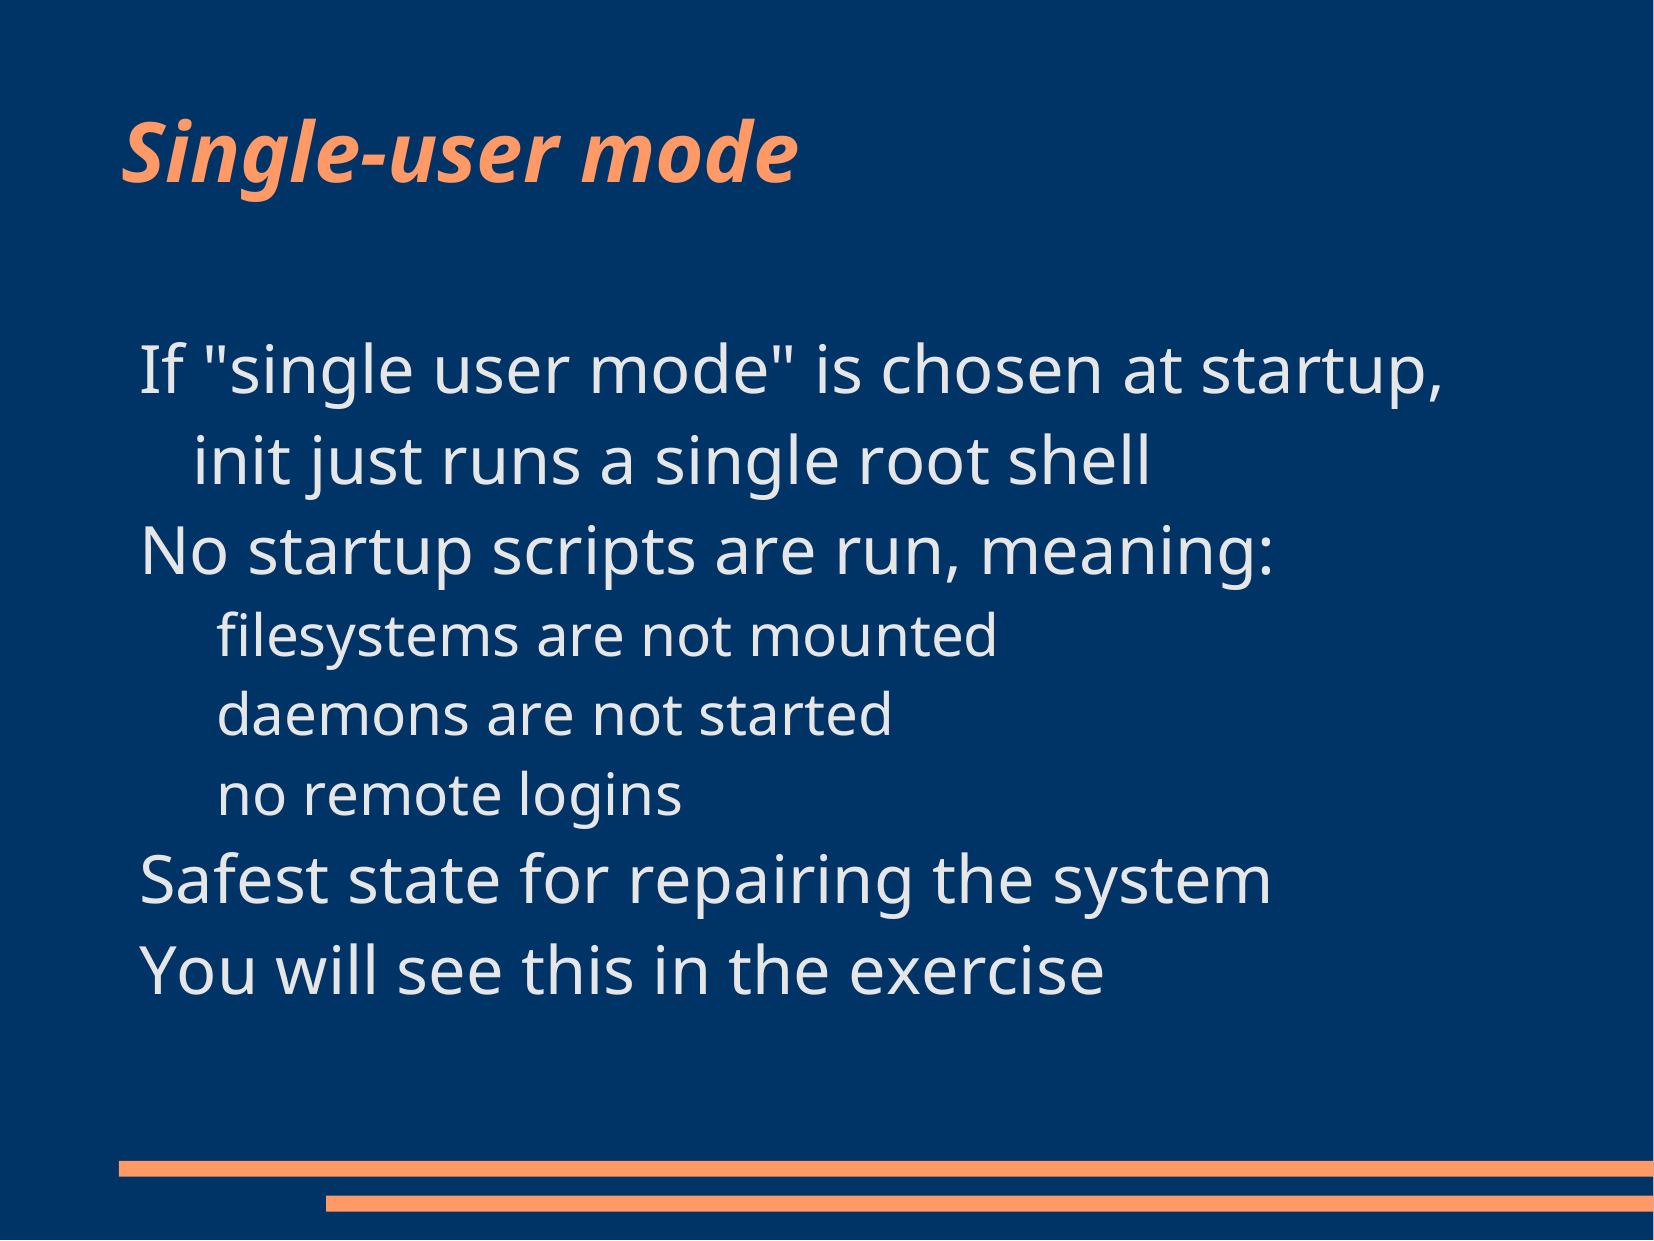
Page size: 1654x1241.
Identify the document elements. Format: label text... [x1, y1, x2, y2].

title Single-user mode [121, 46, 1534, 254]
list If "single user mode" is chosen at startup, init just runs a single root shell No startup scripts are run, meaning: filesystems are not mounted daemons are not started no remote logins Safest state for repairing the system You will see this in the exercise [121, 322, 1561, 1132]
